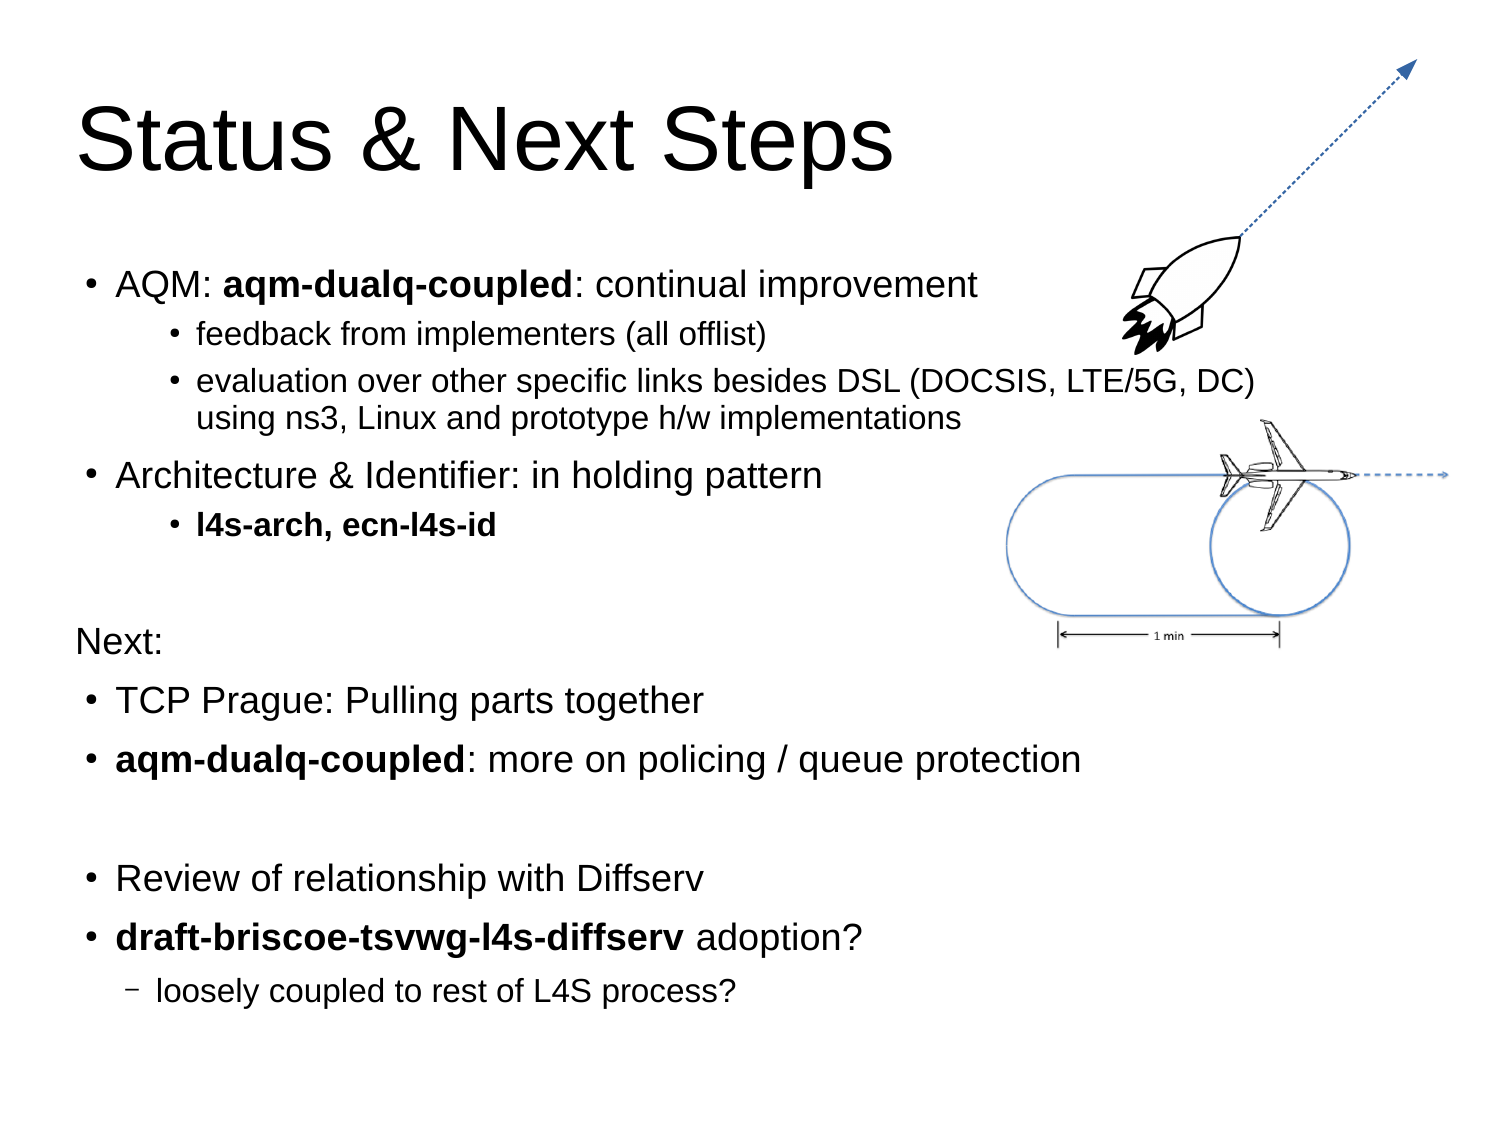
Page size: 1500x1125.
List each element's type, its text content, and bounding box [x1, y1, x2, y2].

picture [1425, 407, 1461, 658]
picture [1122, 236, 1241, 355]
list AQM: aqm-dualq-coupled: continual improvement feedback from implementers (all offlist) evaluation over other specific links besides DSL (DOCSIS, LTE/5G, DC) using ns3, Linux and prototype h/w implementations Architecture & Identifier: in holding pattern l4s-arch, ecn-l4s-id Next: TCP Prague: Pulling parts together aqm-dualq-coupled: more on policing / queue protection Review of relationship with Diffserv draft-briscoe-tsvwg-l4s-diffserv adoption? loosely coupled to rest of L4S process? [75, 263, 1425, 1016]
title Status & Next Steps [75, 44, 1425, 233]
